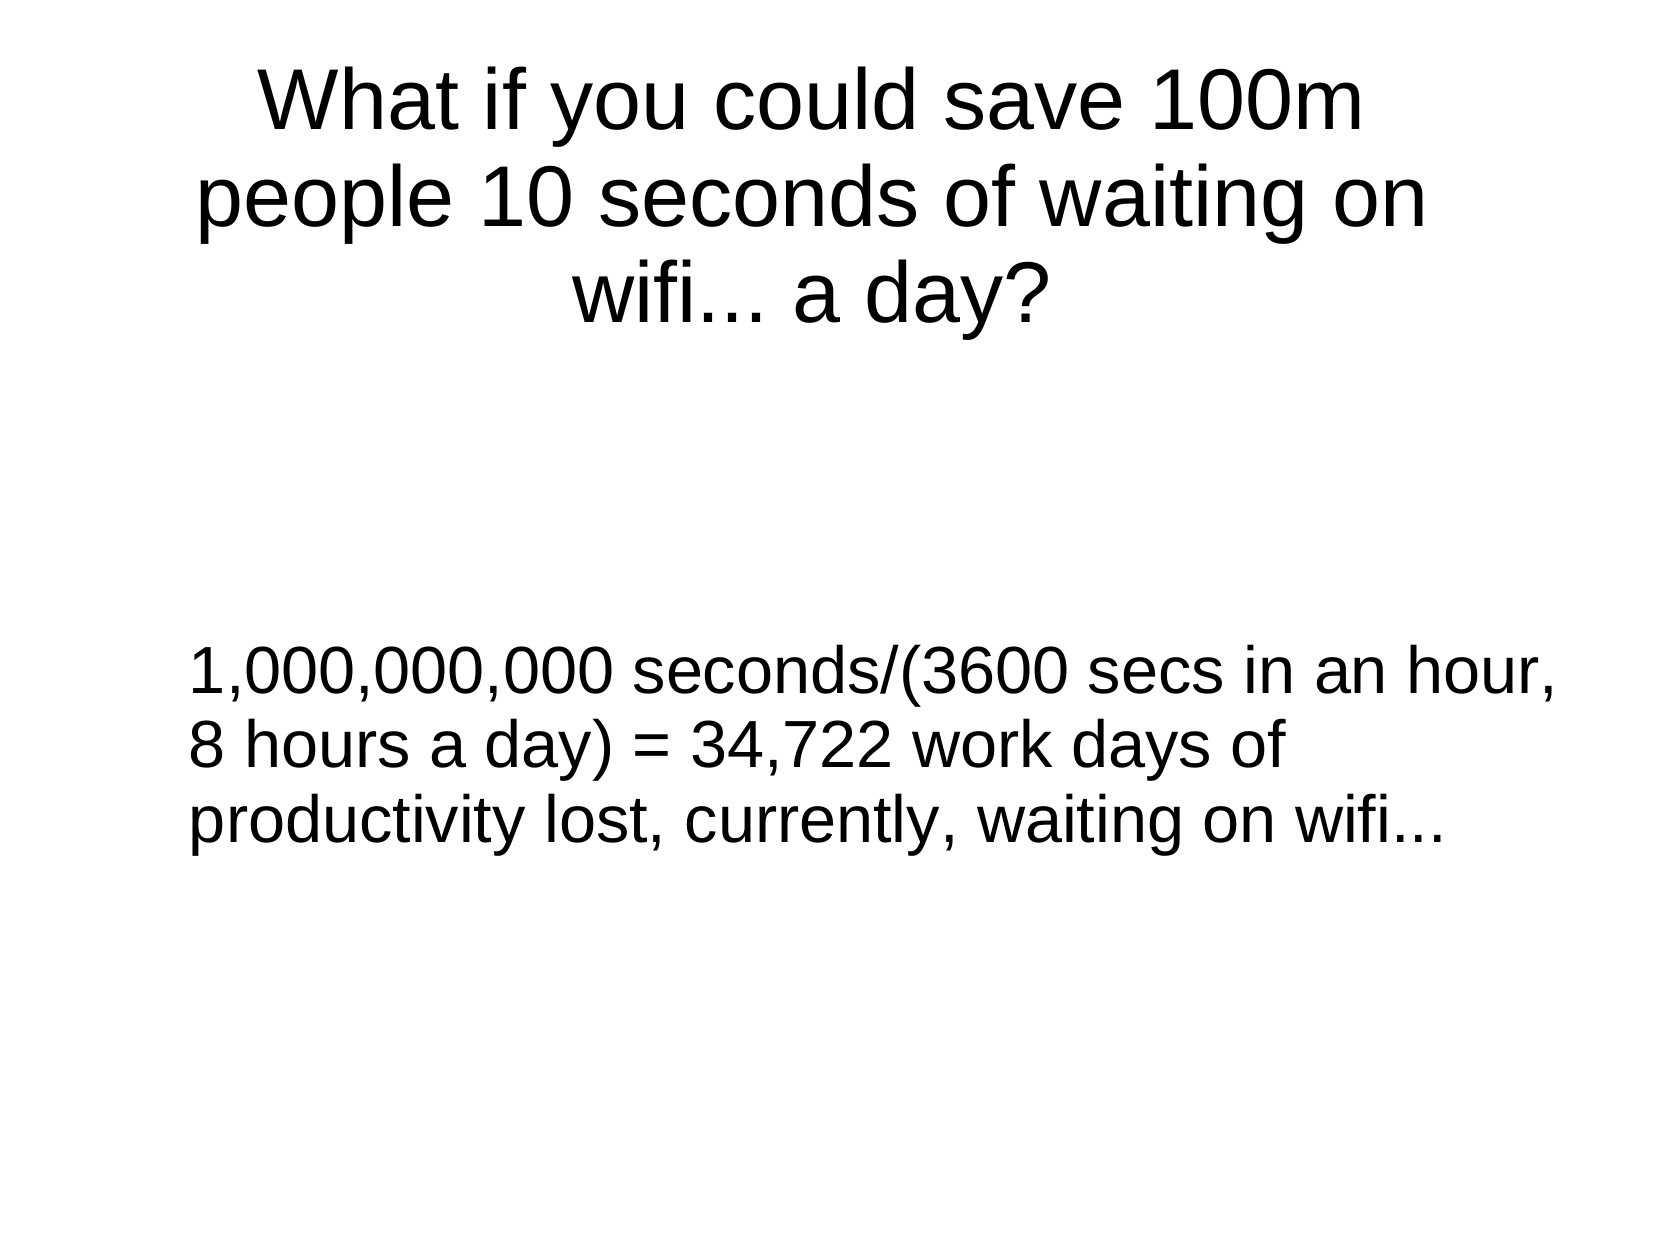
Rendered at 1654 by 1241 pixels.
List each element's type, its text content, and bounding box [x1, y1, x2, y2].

title What if you could save 100m people 10 seconds of waiting on wifi... a day? [118, 51, 1506, 319]
list 1,000,000,000 seconds/(3600 secs in an hour, 8 hours a day) = 34,722 work days of productivity lost, currently, waiting on wifi... [118, 319, 1571, 1040]
